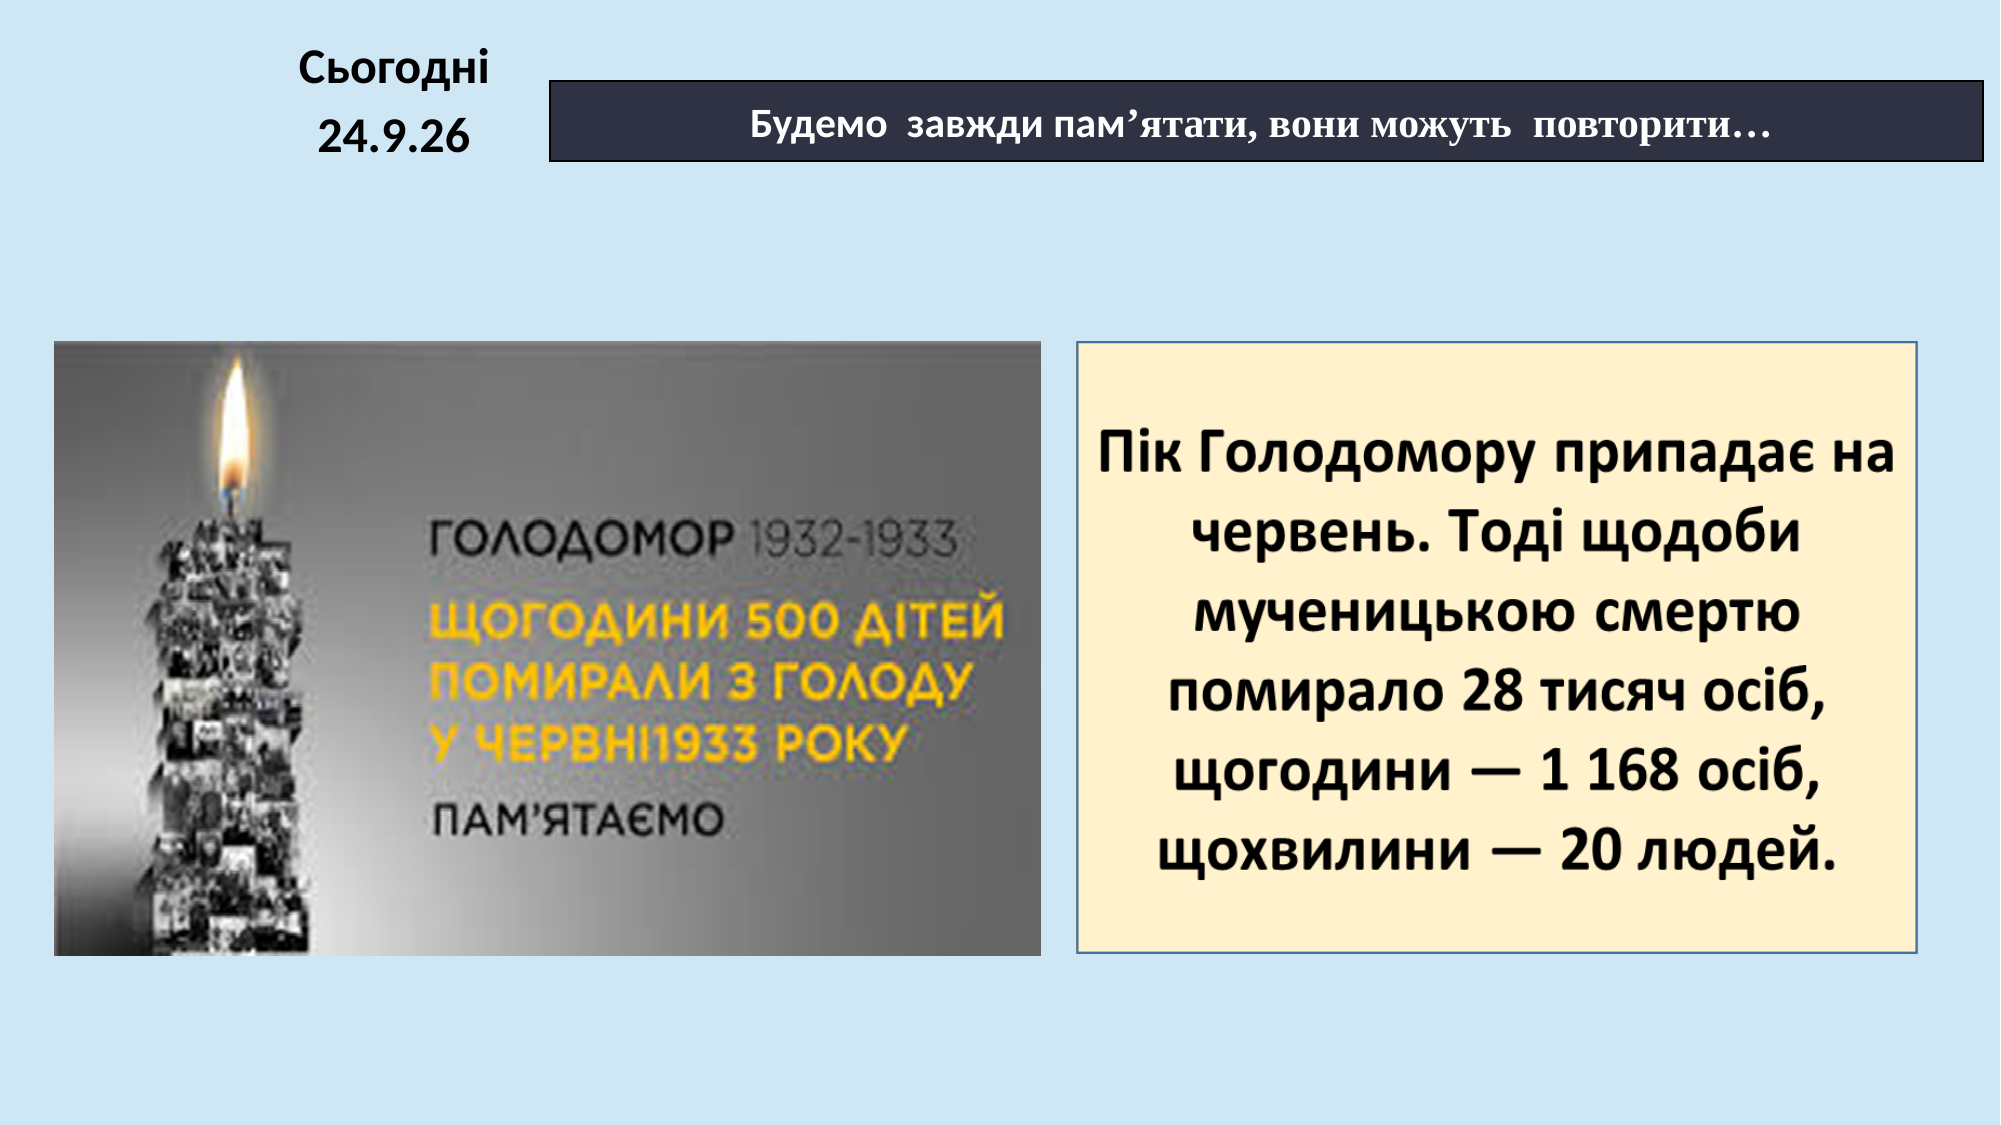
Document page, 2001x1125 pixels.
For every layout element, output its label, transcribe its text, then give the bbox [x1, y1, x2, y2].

text_box Будемо завжди пам’ятати, вони можуть повторити… [550, 81, 1983, 161]
picture [54, 341, 1041, 956]
text_box Сьогодні [284, 26, 535, 101]
picture [1058, 341, 1949, 954]
text_box 20.1.24 [263, 101, 524, 164]
